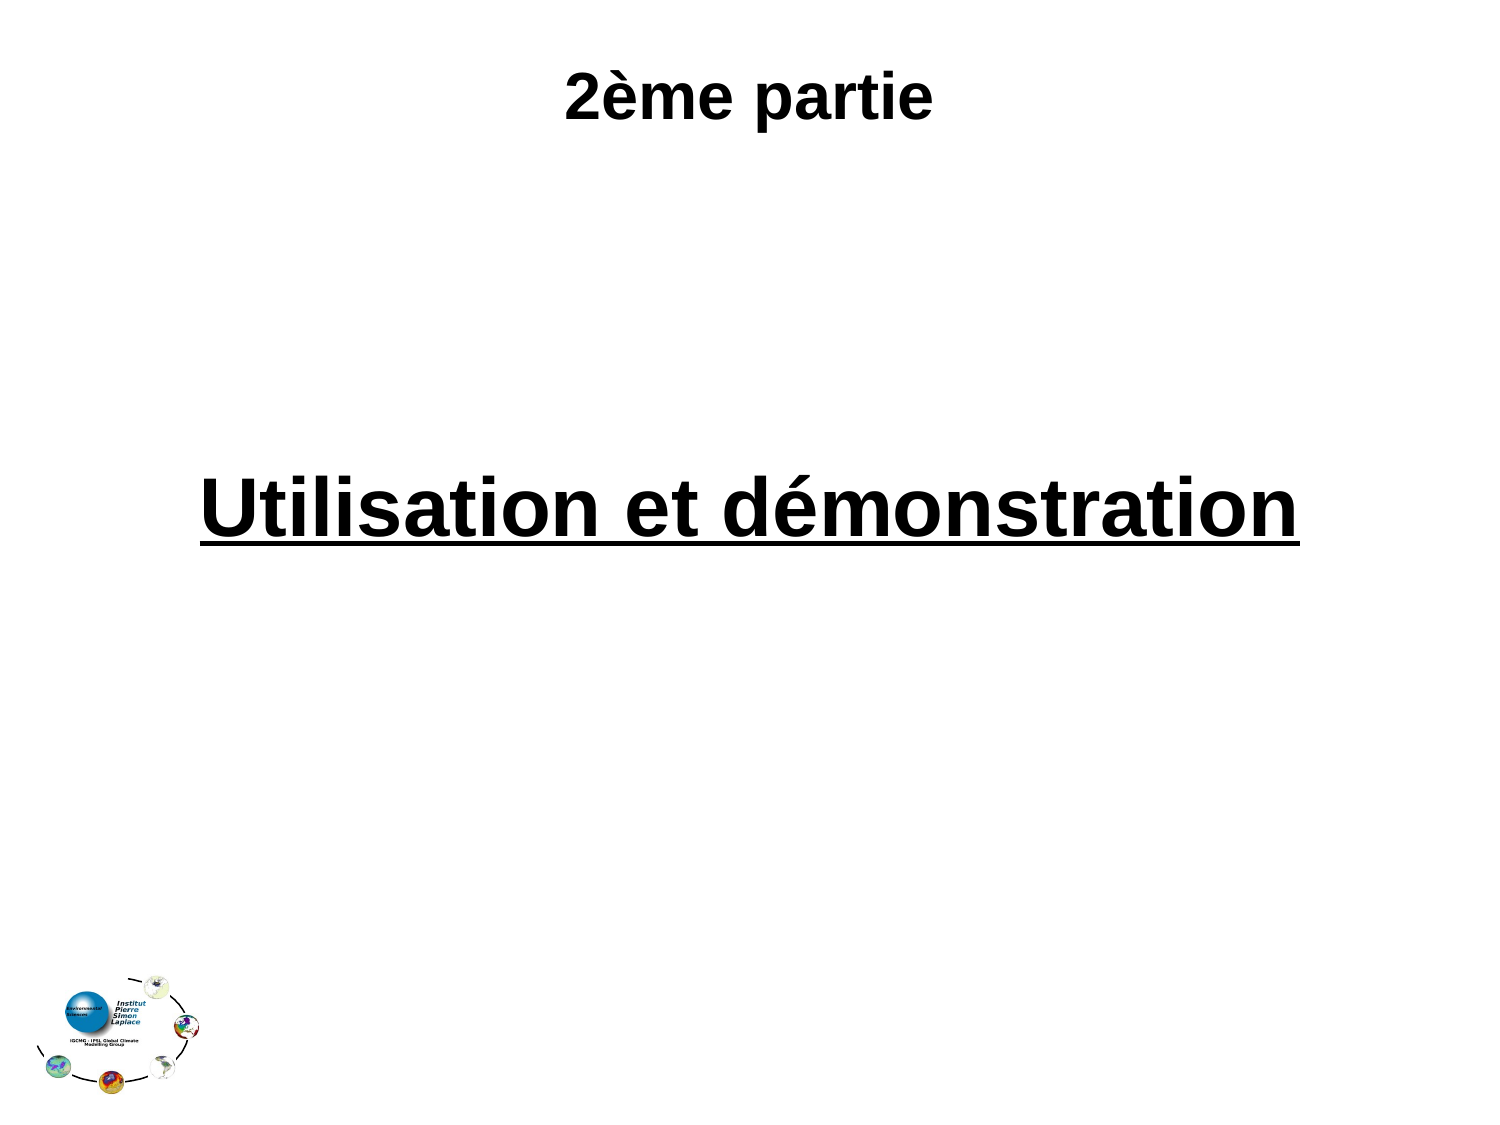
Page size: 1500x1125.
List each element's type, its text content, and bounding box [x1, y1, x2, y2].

text_box Utilisation et démonstration [112, 324, 1388, 1001]
picture [172, 1013, 200, 1040]
picture [148, 1054, 176, 1080]
text_box 2ème partie [75, 45, 1426, 233]
picture [44, 1054, 72, 1079]
picture [65, 990, 146, 1048]
picture [97, 1069, 125, 1095]
